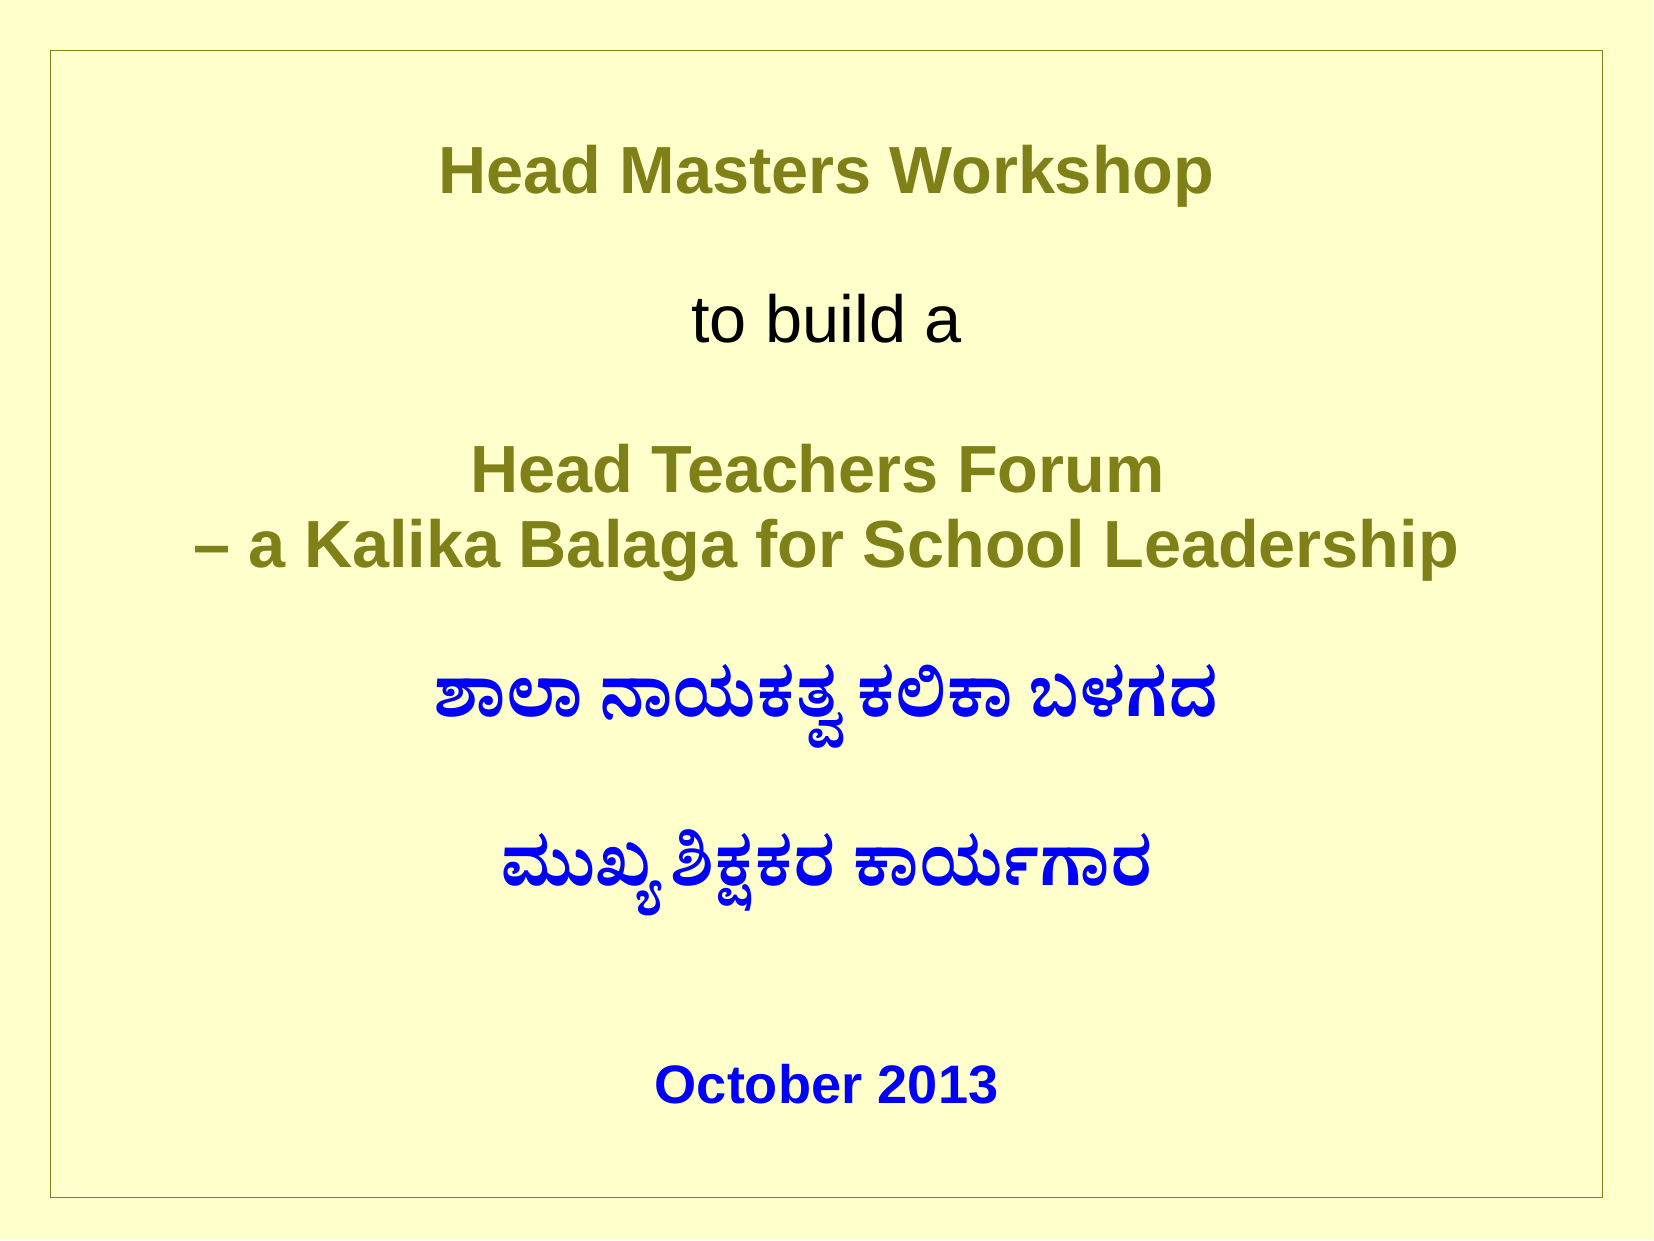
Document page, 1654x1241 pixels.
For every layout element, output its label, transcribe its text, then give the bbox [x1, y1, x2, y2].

subtitle Head Masters Workshop to build a Head Teachers Forum – a Kalika Balaga for School Leadership ಶಾಲಾ ನಾಯಕತ್ವ ಕಲಿಕಾ ಬಳಗದ ಮುಖ್ಯ ಶಿಕ್ಷಕರ ಕಾರ್ಯಗಾರ October 2013 [50, 50, 1603, 1198]
